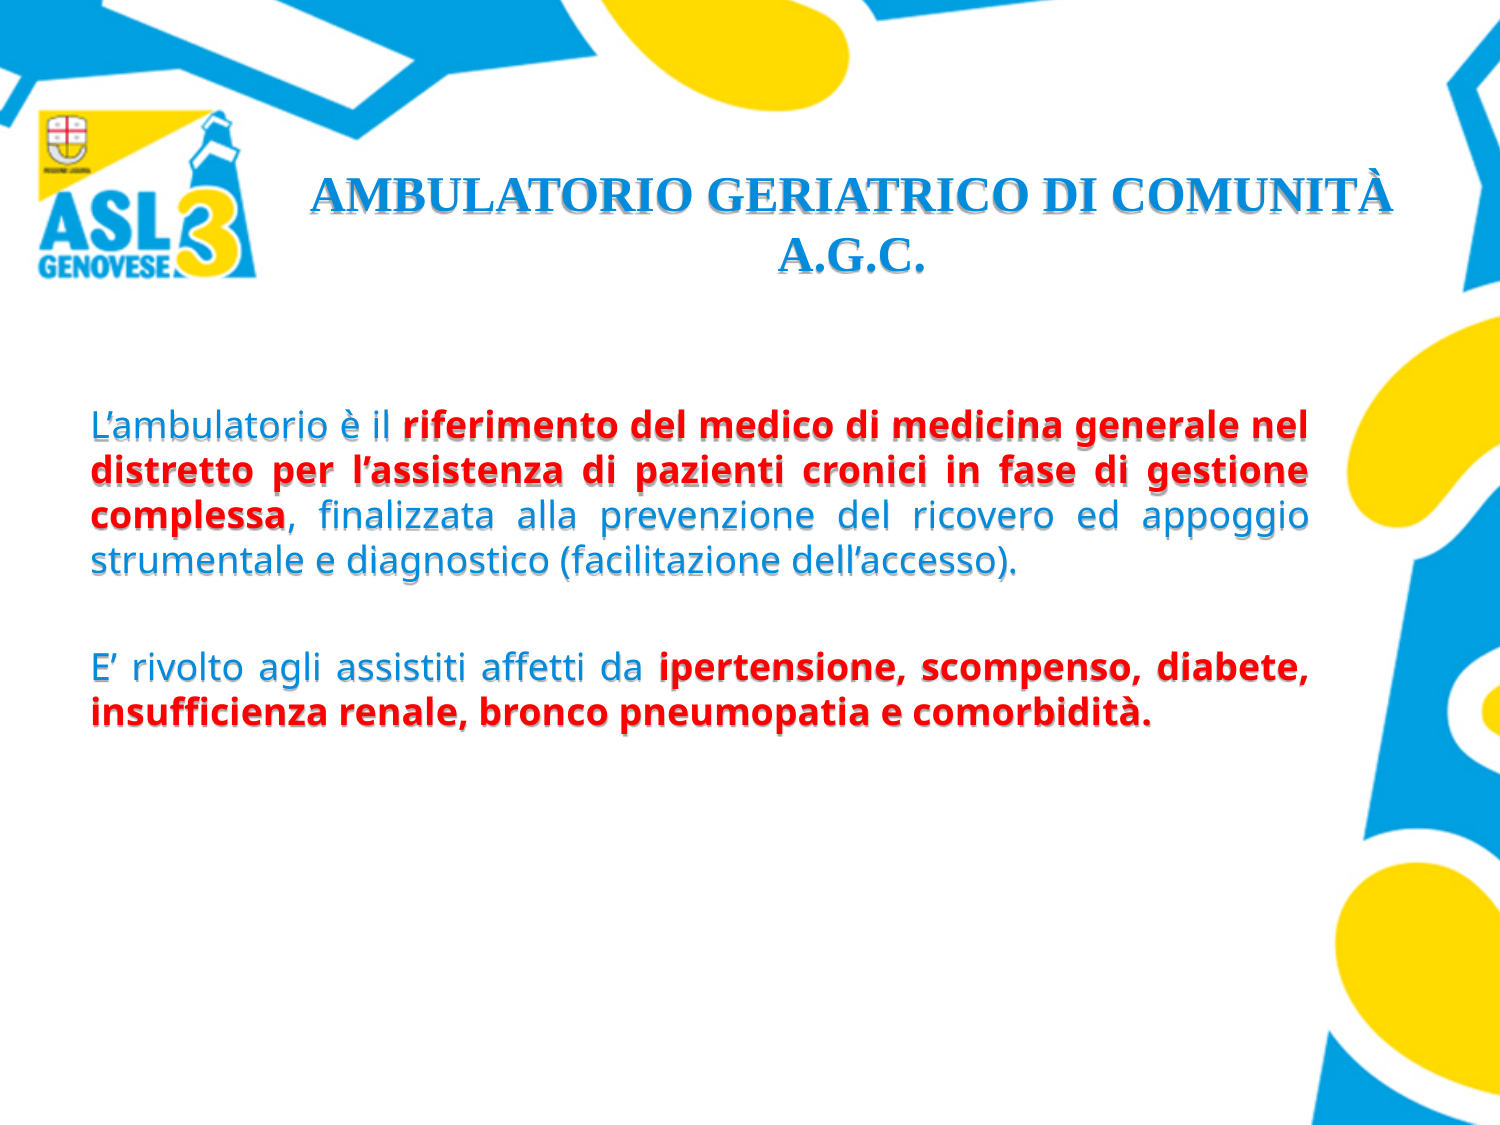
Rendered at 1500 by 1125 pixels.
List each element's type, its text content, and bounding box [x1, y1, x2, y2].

list L’ambulatorio è il riferimento del medico di medicina generale nel distretto per l’assistenza di pazienti cronici in fase di gestione complessa, finalizzata alla prevenzione del ricovero ed appoggio strumentale e diagnostico (facilitazione dell’accesso). E’ rivolto agli assistiti affetti da ipertensione, scompenso, diabete, insufficienza renale, bronco pneumopatia e comorbidità. [75, 393, 1331, 1089]
title AMBULATORIO GERIATRICO DI COMUNITÀ A.G.C. [268, 153, 1435, 270]
